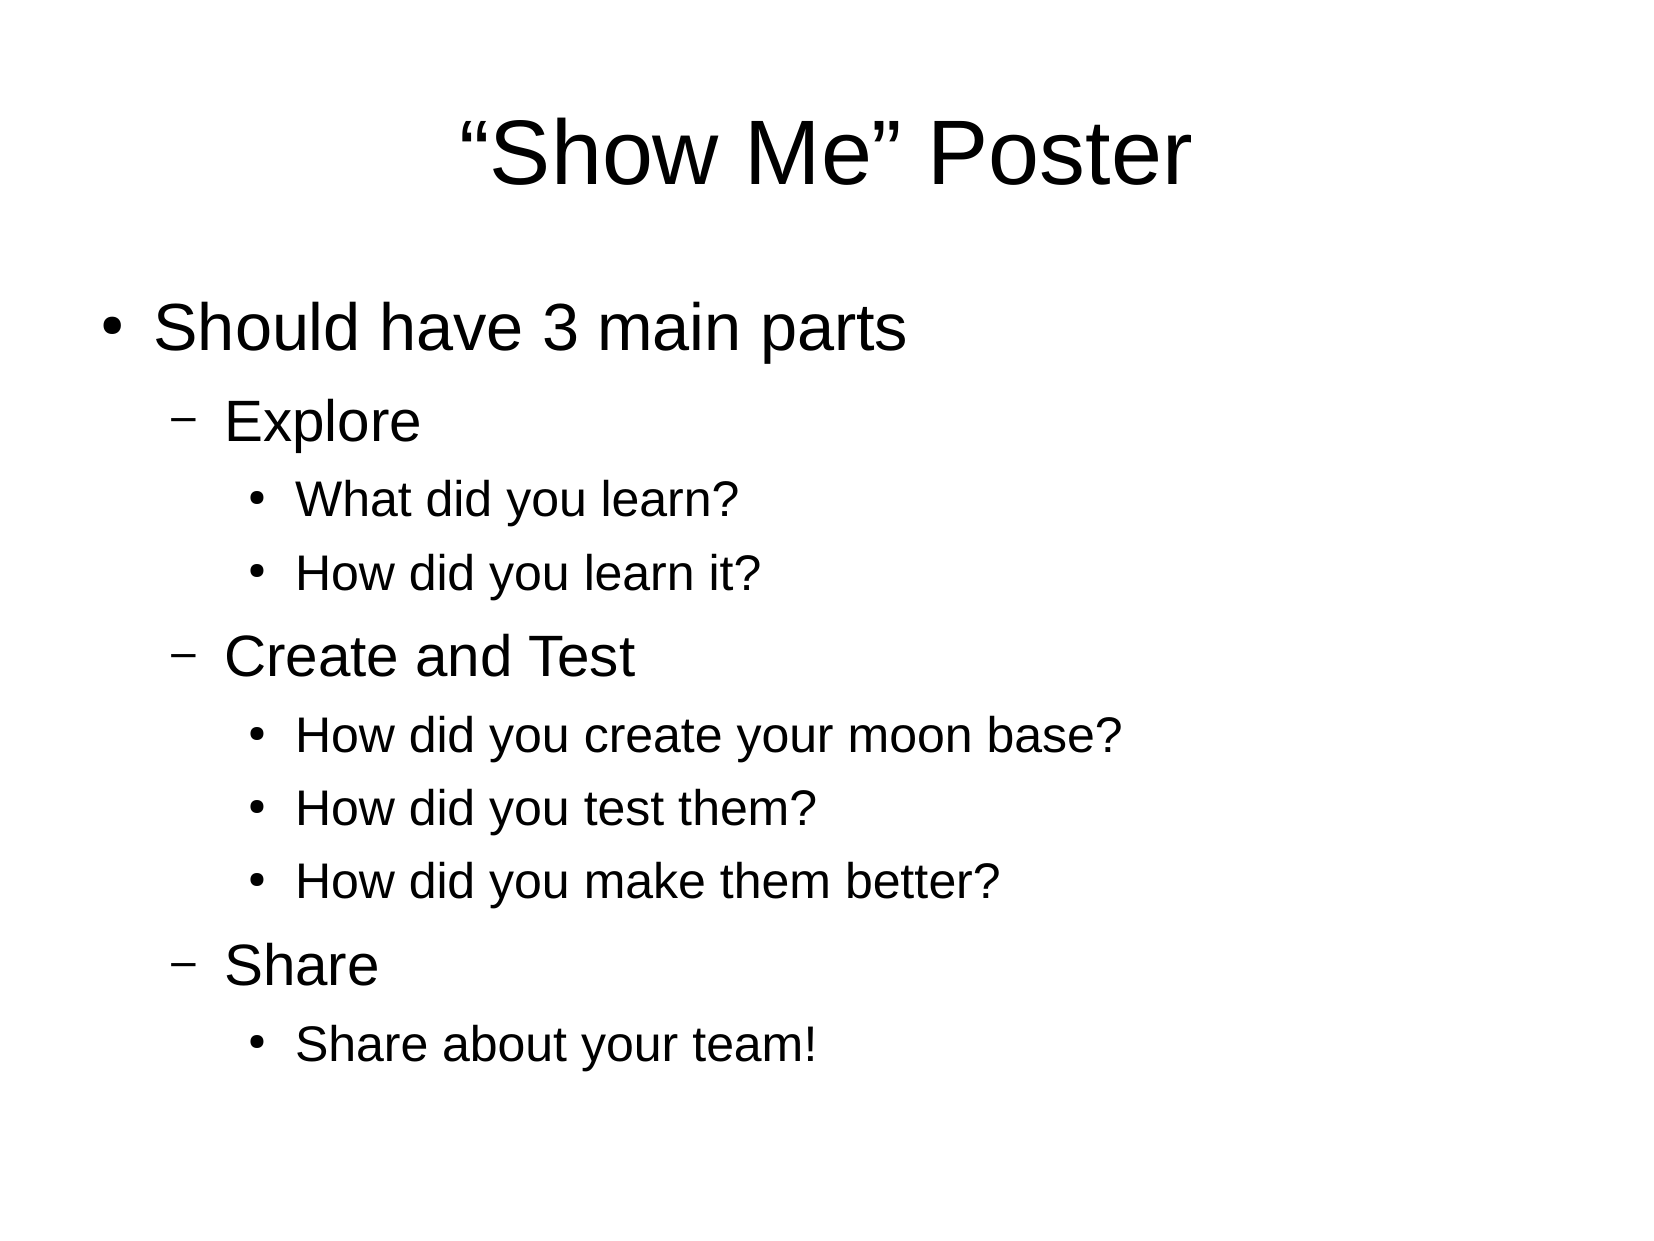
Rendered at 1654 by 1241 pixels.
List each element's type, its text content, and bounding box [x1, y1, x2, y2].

title “Show Me” Poster [82, 49, 1571, 257]
list Should have 3 main parts Explore What did you learn? How did you learn it? Create and Test How did you create your moon base? How did you test them? How did you make them better? Share Share about your team! [82, 290, 1571, 1156]
